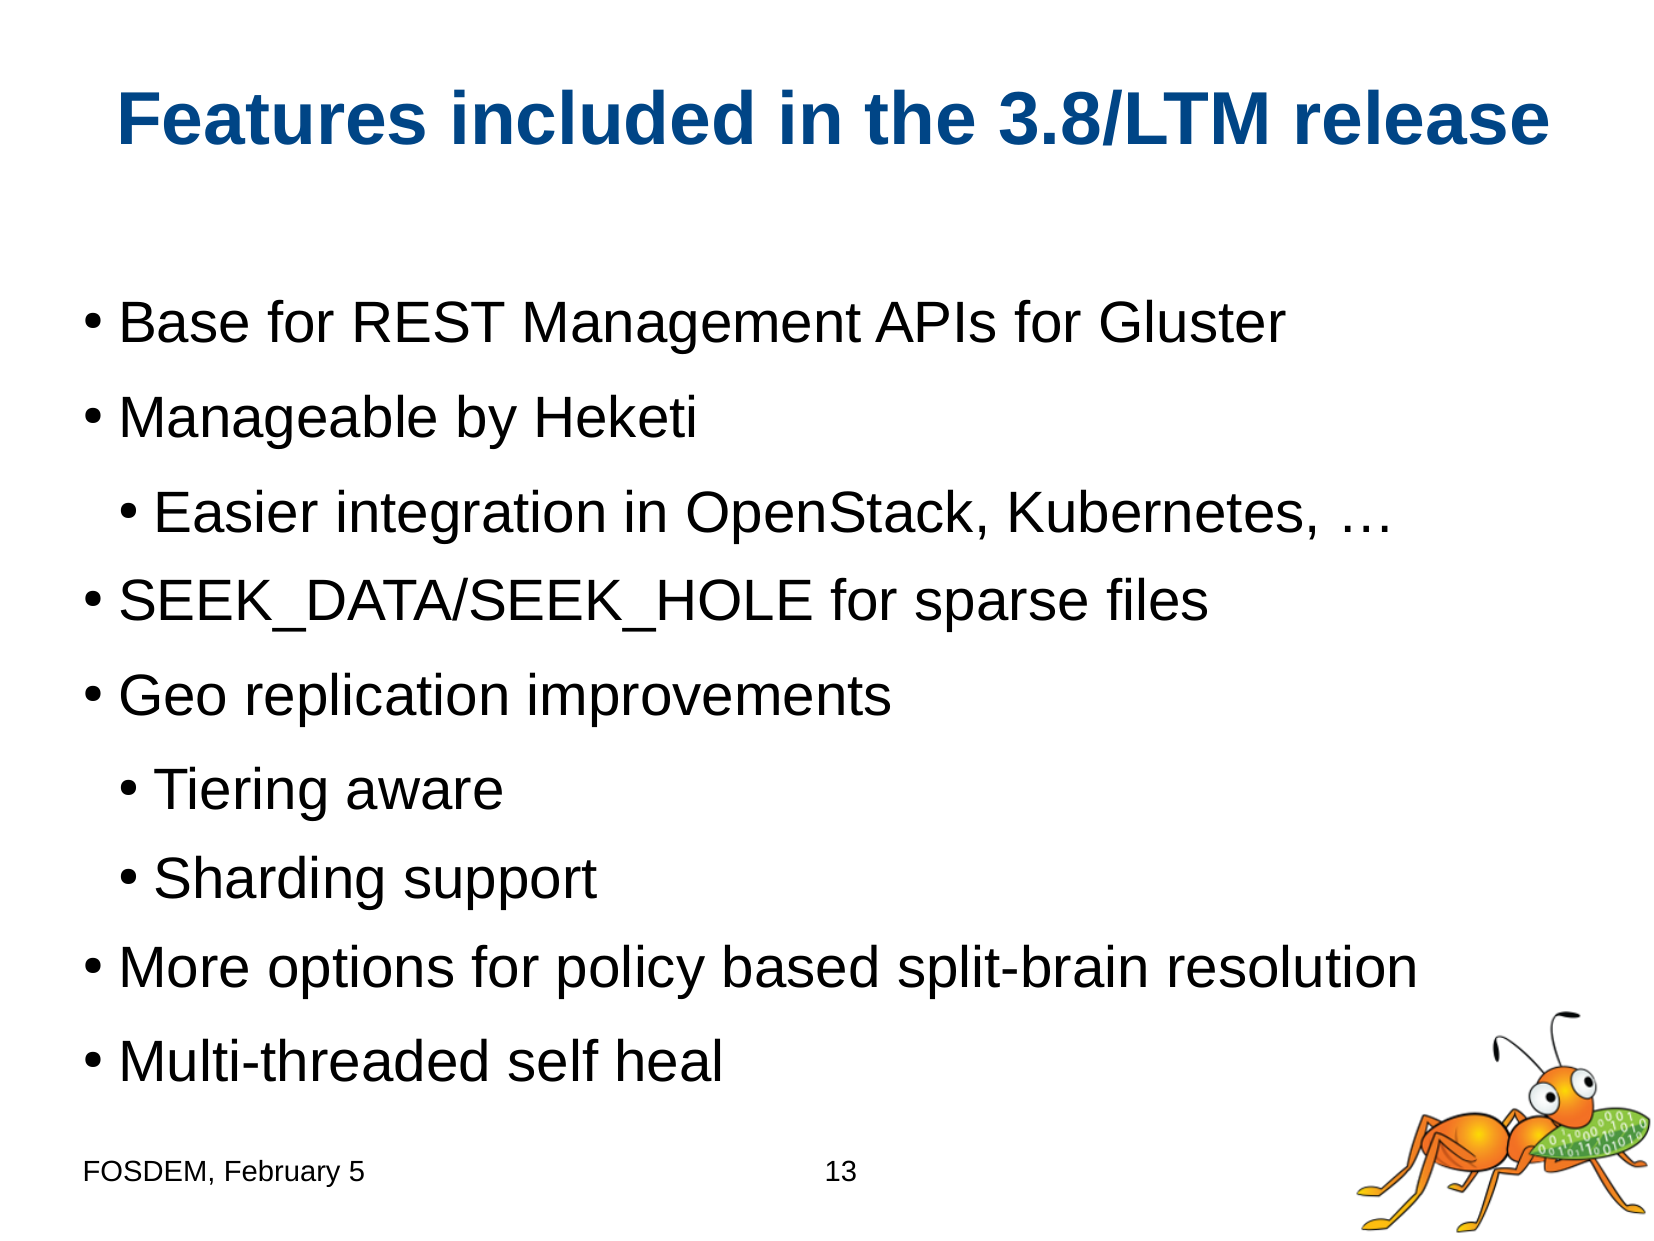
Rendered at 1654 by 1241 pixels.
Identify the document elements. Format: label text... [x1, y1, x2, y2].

picture [1353, 1009, 1654, 1235]
list Base for REST Management APIs for Gluster Manageable by Heketi Easier integration in OpenStack, Kubernetes, … SEEK_DATA/SEEK_HOLE for sparse files Geo replication improvements Tiering aware Sharding support More options for policy based split-brain resolution Multi-threaded self heal [82, 290, 1571, 1010]
title Features included in the 3.8/LTM release [90, 15, 1579, 223]
